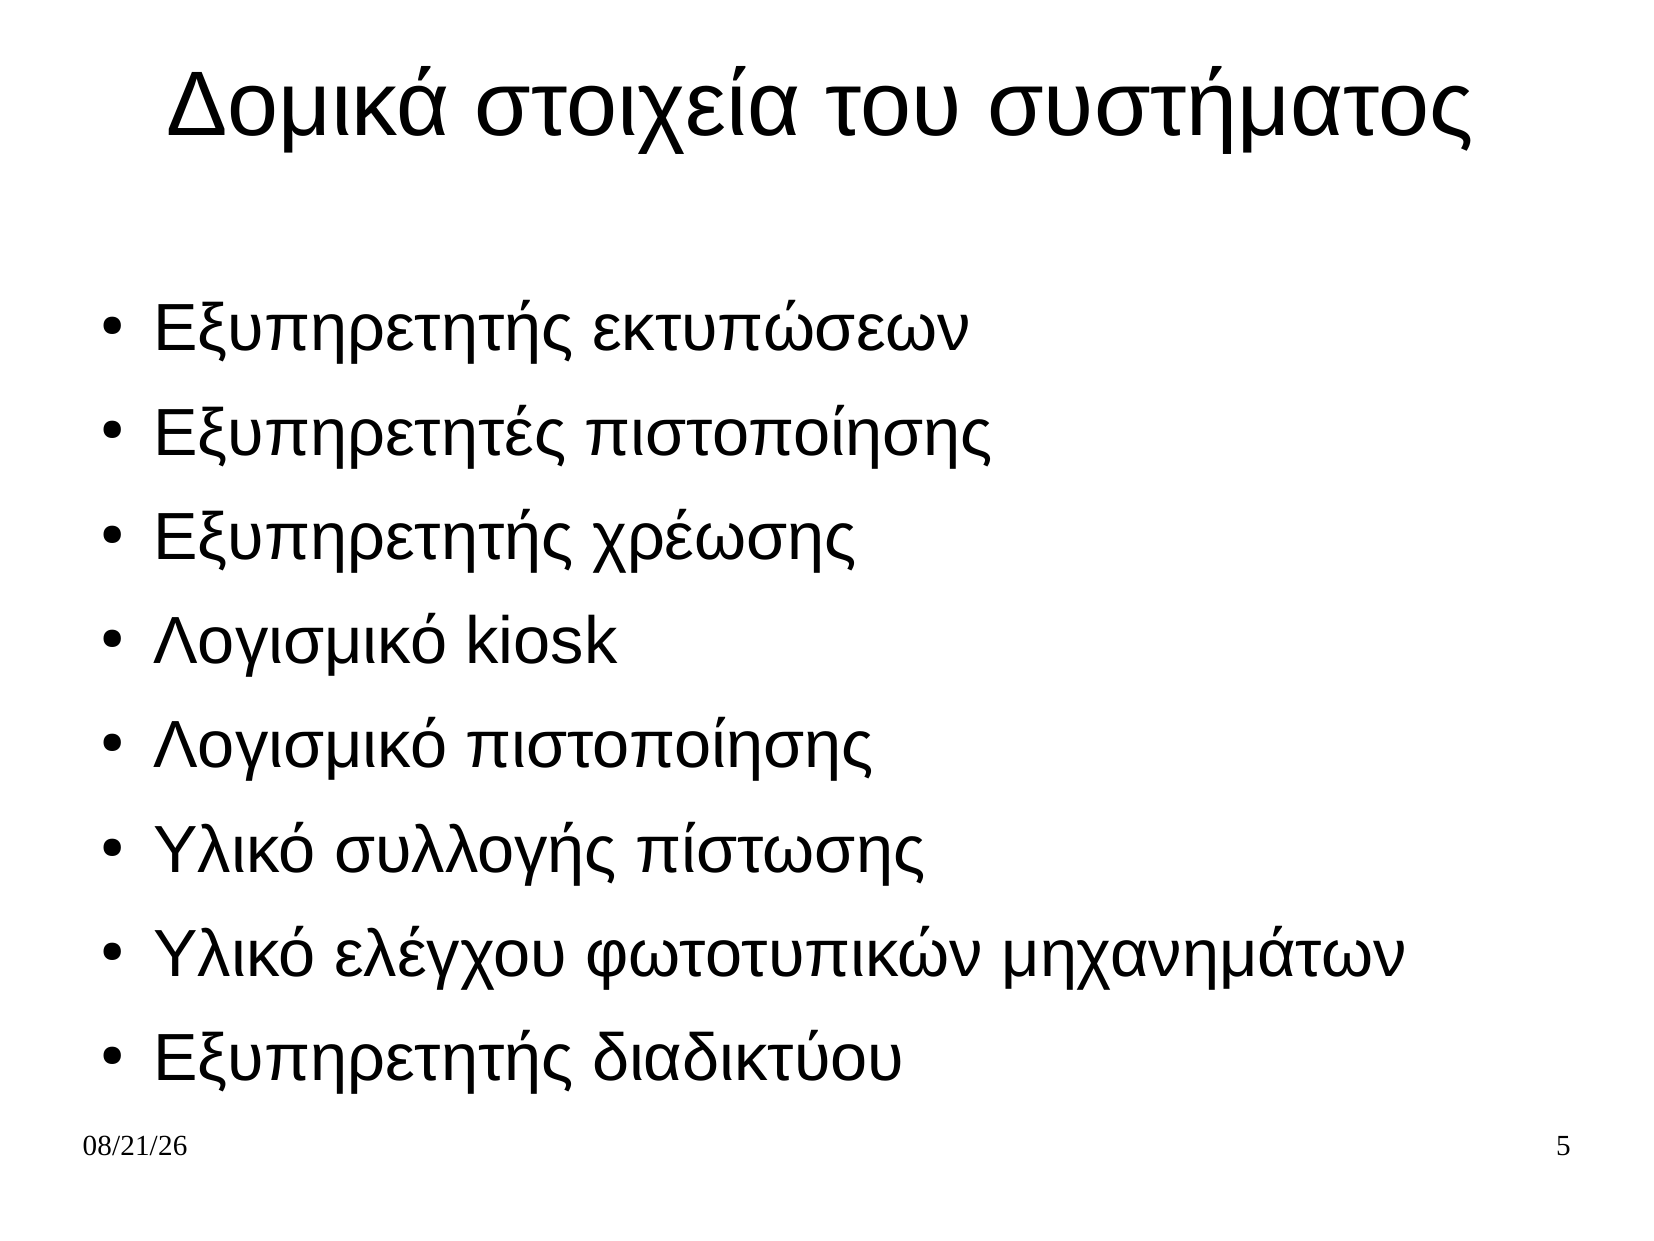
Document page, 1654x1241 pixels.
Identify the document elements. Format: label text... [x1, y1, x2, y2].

list Εξυπηρετητής εκτυπώσεων Εξυπηρετητές πιστοποίησης Εξυπηρετητής χρέωσης Λογισμικό kiosk Λογισμικό πιστοποίησης Υλικό συλλογής πίστωσης Υλικό ελέγχου φωτοτυπικών μηχανημάτων Εξυπηρετητής διαδικτύου [82, 290, 1576, 1238]
title Δομικά στοιχεία του συστήματος [76, 7, 1565, 200]
